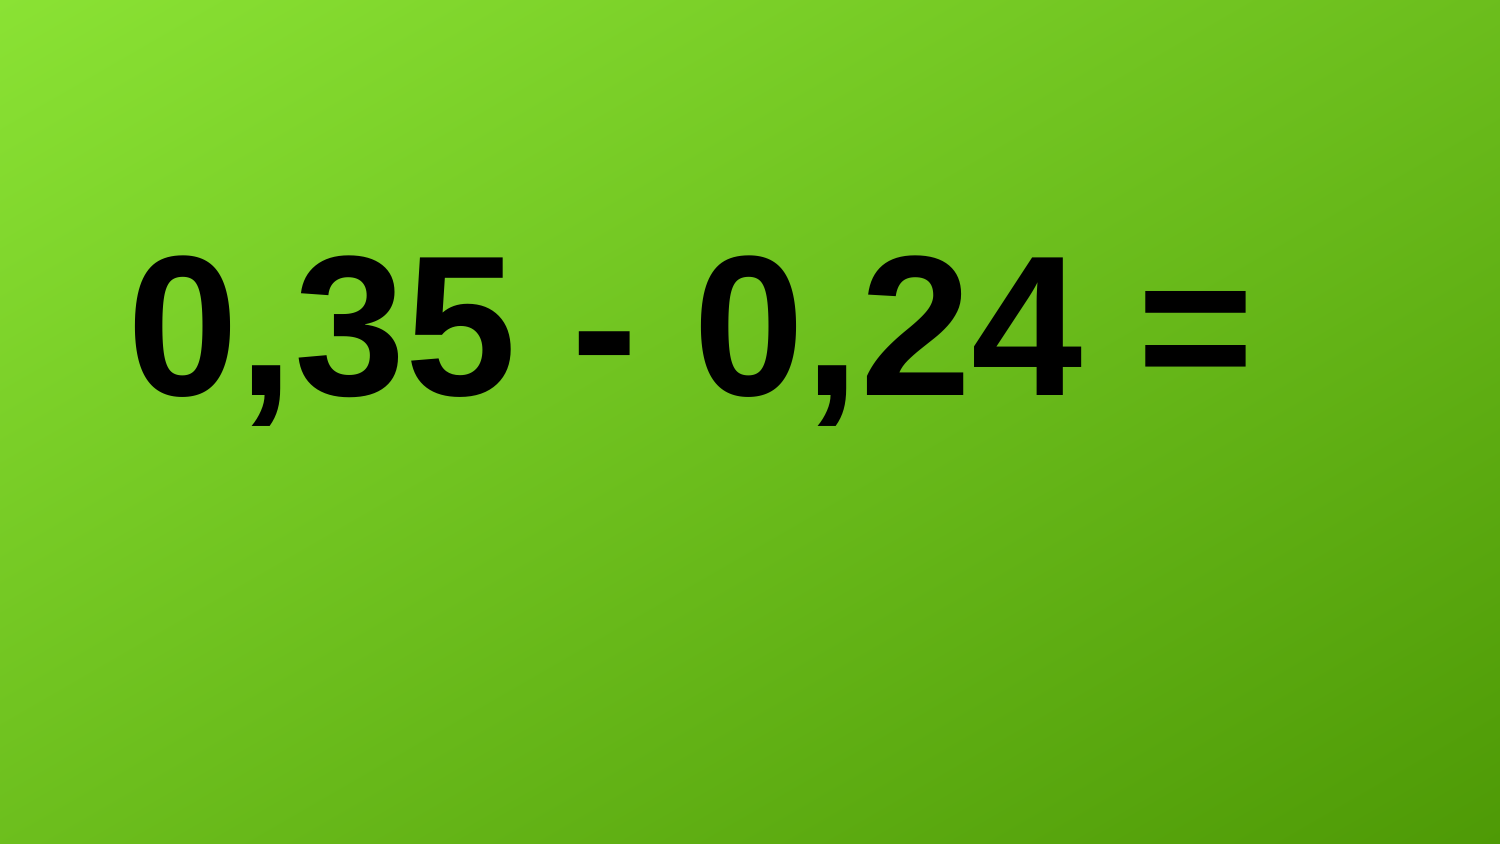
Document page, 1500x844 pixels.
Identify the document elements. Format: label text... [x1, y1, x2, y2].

title 0,35 - 0,24 = [112, 259, 1388, 450]
